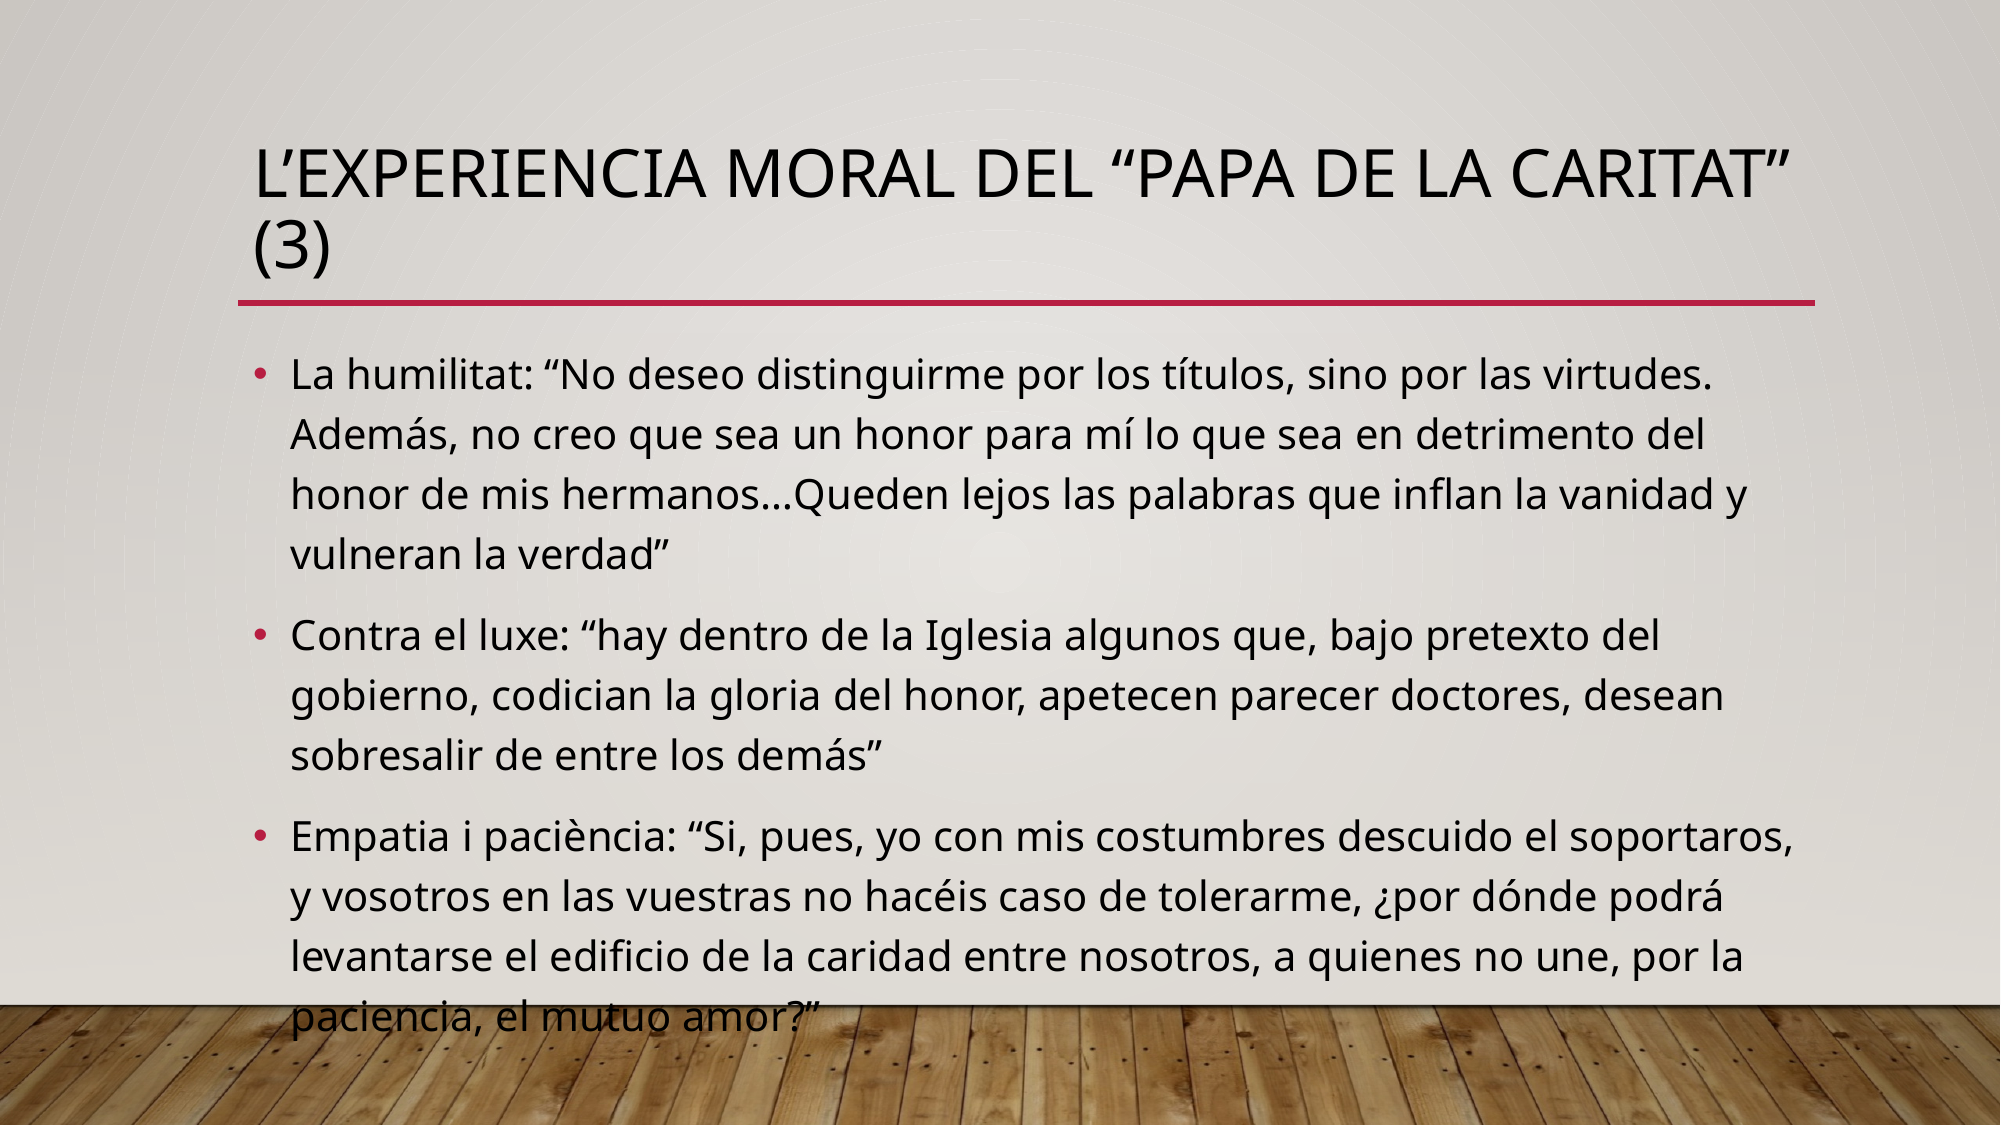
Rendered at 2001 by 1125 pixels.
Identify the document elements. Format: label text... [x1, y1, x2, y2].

title L’experiencia moral del “papa de la caritat” (3) [238, 131, 1814, 305]
list La humilitat: “No deseo distinguirme por los títulos, sino por las virtudes. Además, no creo que sea un honor para mí lo que sea en detrimento del honor de mis hermanos…Queden lejos las palabras que inflan la vanidad y vulneran la verdad” Contra el luxe: “hay dentro de la Iglesia algunos que, bajo pretexto del gobierno, codician la gloria del honor, apetecen parecer doctores, desean sobresalir de entre los demás” Empatia i paciència: “Si, pues, yo con mis costumbres descuido el soportaros, y vosotros en las vuestras no hacéis caso de tolerarme, ¿por dónde podrá levantarse el edificio de la caridad entre nosotros, a quienes no une, por la paciencia, el mutuo amor?” [238, 330, 1814, 897]
picture [0, 1005, 2000, 1125]
